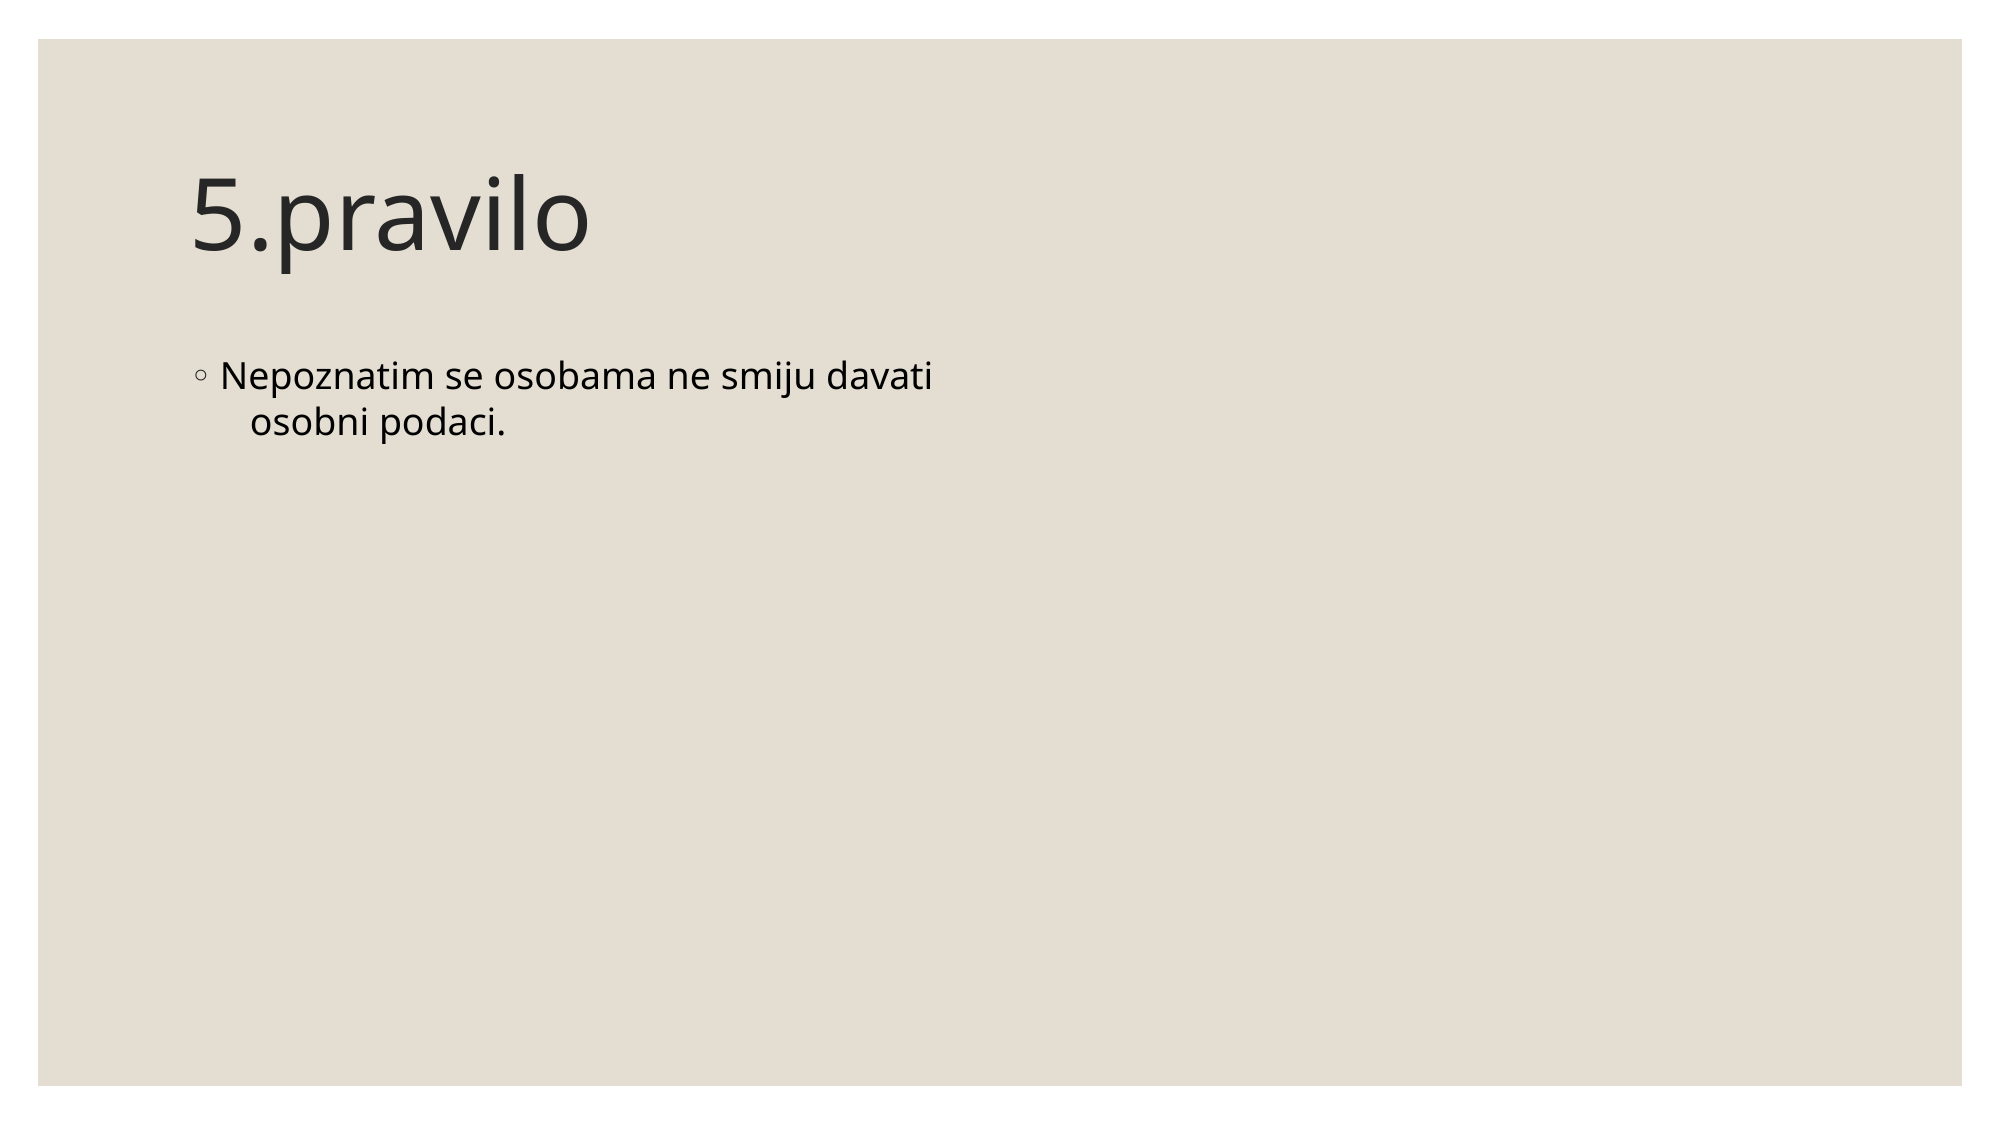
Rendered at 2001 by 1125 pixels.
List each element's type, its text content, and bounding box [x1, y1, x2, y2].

title 5.pravilo [174, 105, 1825, 331]
list Nepoznatim se osobama ne smiju davati osobni podaci. [174, 345, 955, 961]
